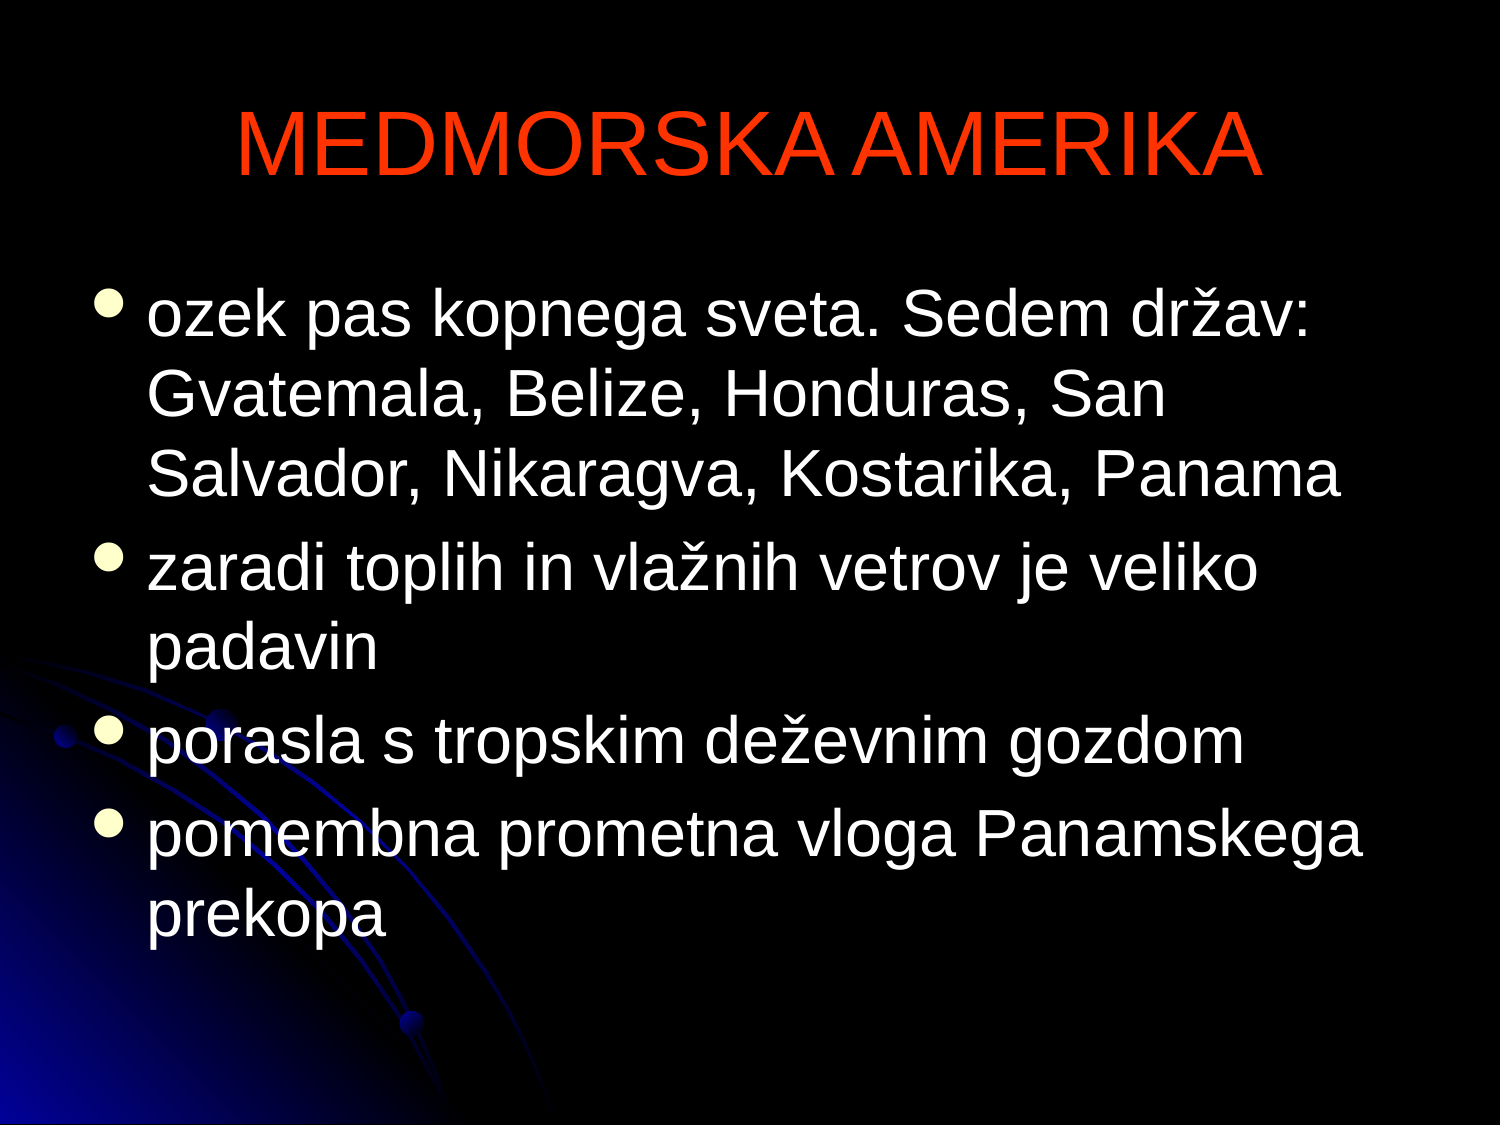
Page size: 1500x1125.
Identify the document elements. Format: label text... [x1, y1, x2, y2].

list ozek pas kopnega sveta. Sedem držav: Gvatemala, Belize, Honduras, San Salvador, Nikaragva, Kostarika, Panama zaradi toplih in vlažnih vetrov je veliko padavin porasla s tropskim deževnim gozdom pomembna prometna vloga Panamskega prekopa [75, 262, 1425, 1006]
title MEDMORSKA AMERIKA [75, 45, 1425, 233]
